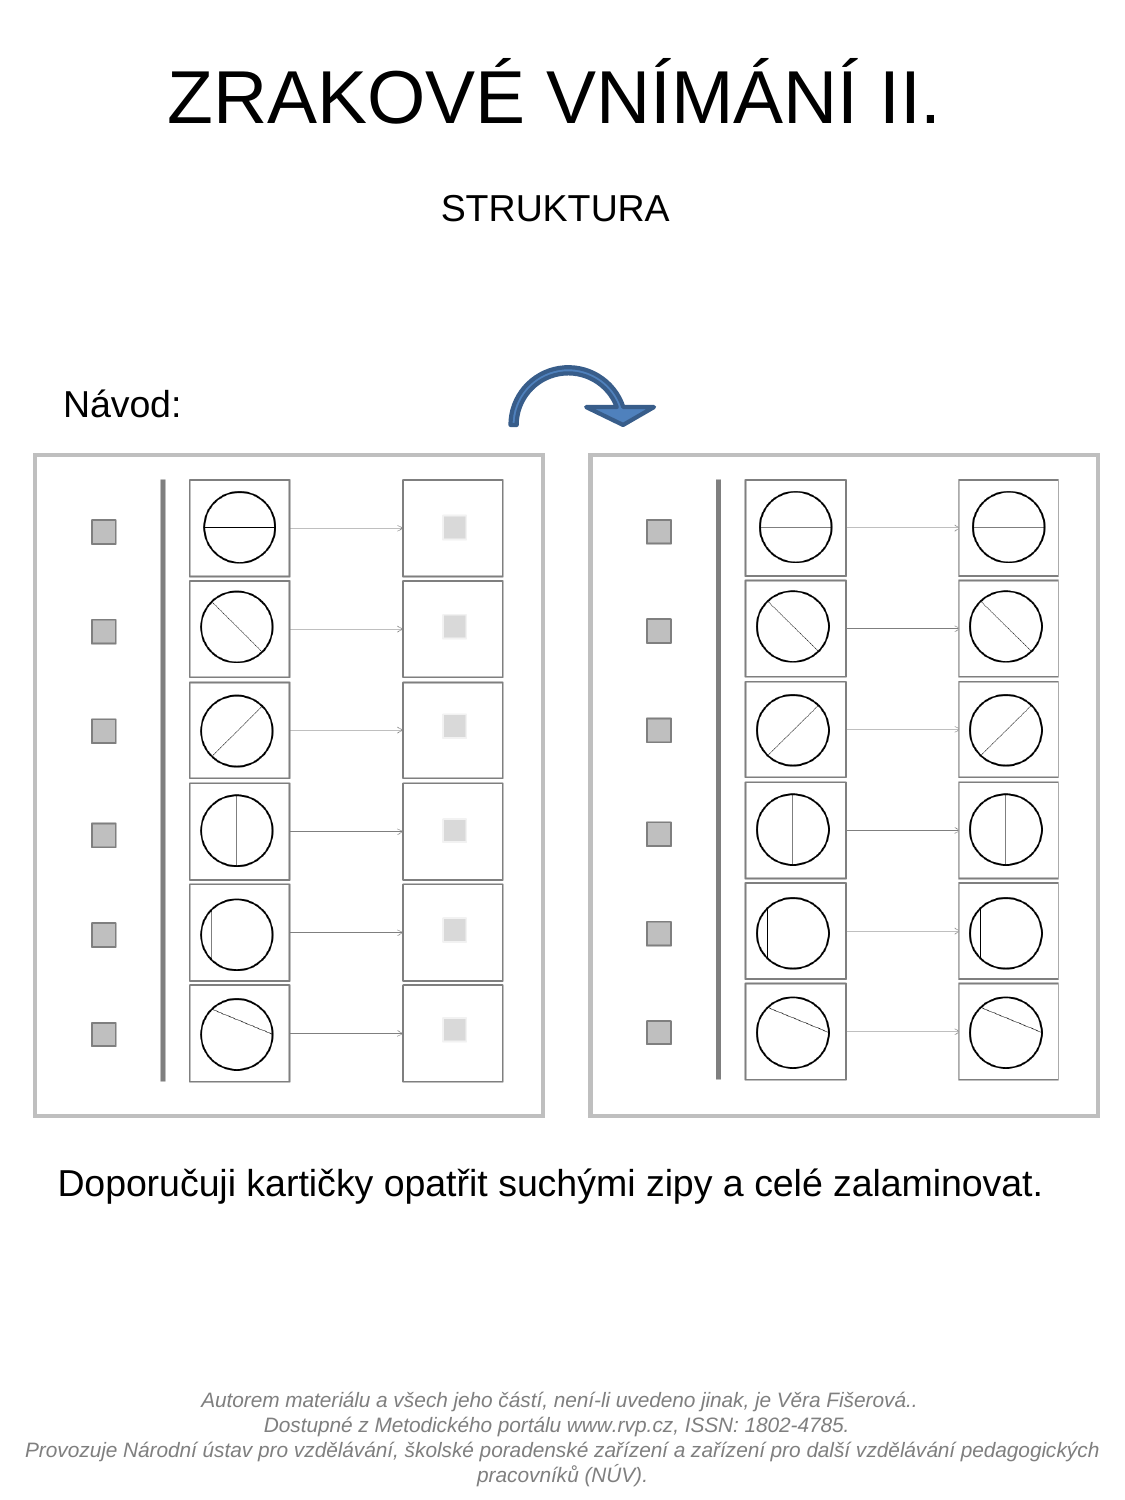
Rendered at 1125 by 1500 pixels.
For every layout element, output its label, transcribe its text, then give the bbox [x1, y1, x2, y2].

text_box Doporučuji kartičky opatřit suchými zipy a celé zalaminovat. [42, 1151, 1071, 1212]
text_box ZRAKOVÉ VNÍMÁNÍ II. STRUKTURA [153, 41, 958, 237]
picture [645, 478, 1059, 1081]
text_box Návod: [48, 372, 197, 433]
picture [90, 478, 504, 1083]
text_box [510, 367, 655, 425]
text_box Autorem materiálu a všech jeho částí, není-li uvedeno jinak, je Věra Fišerová.. Dostupné z Metodického portálu www.rvp.cz, ISSN: 1802-4785. Provozuje Národní ústav pro vzdělávání, školské poradenské zařízení a zařízení pro další vzdělávání pedagogických pracovníků (NÚV). [0, 1378, 1125, 1495]
